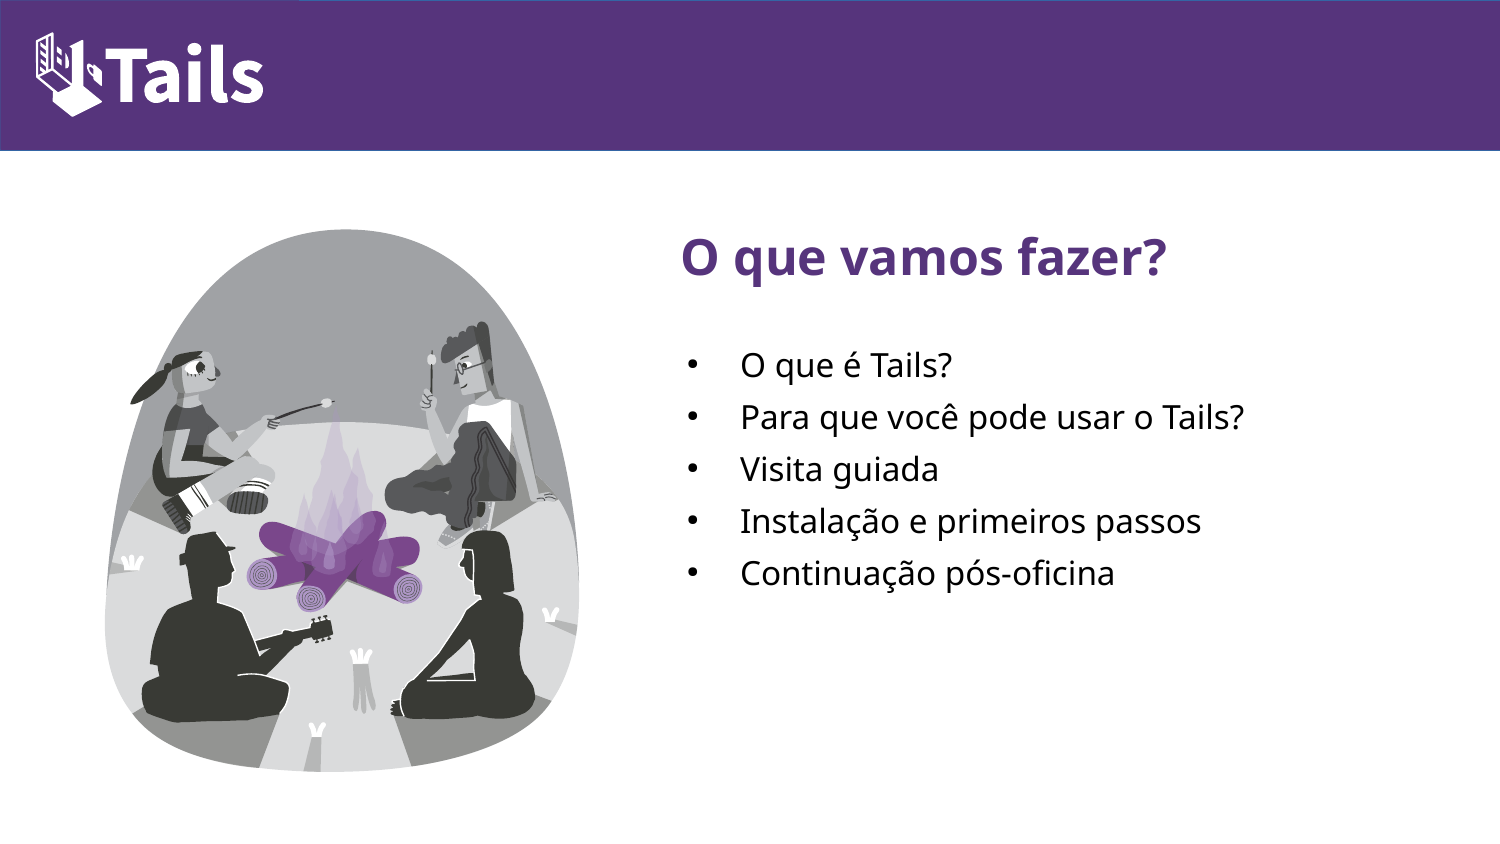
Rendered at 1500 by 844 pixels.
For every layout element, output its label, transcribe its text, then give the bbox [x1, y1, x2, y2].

list O que é Tails? Para que você pode usar o Tails? Visita guiada Instalação e primeiros passos Continuação pós-oficina [669, 335, 1463, 788]
picture [100, 223, 585, 776]
title O que vamos fazer? [680, 192, 1463, 319]
